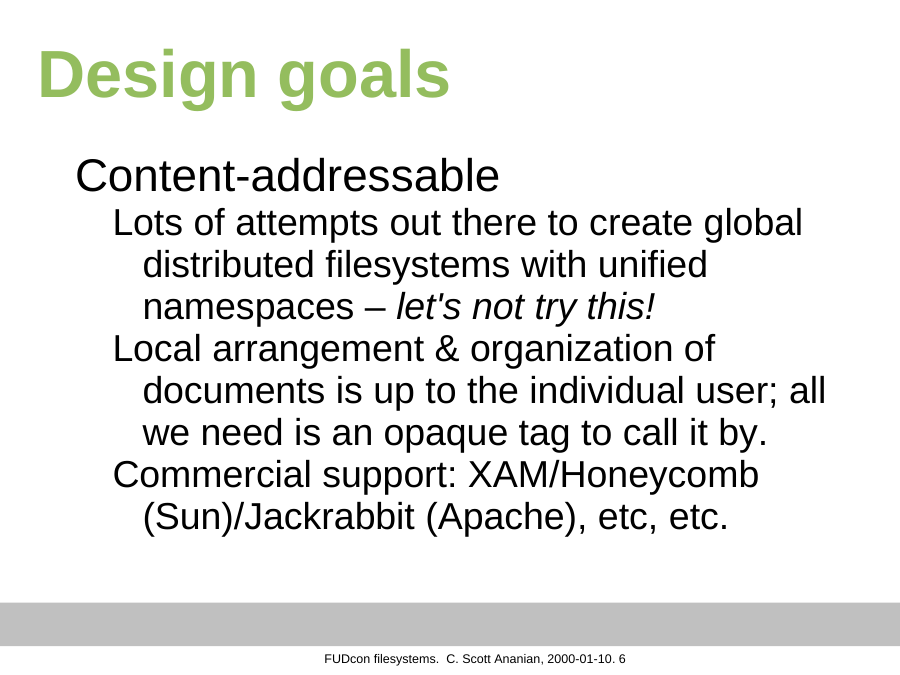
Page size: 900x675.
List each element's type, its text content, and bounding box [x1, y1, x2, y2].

list Content-addressable Lots of attempts out there to create global distributed filesystems with unified namespaces – let's not try this! Local arrangement & organization of documents is up to the individual user; all we need is an opaque tag to call it by. Commercial support: XAM/Honeycomb (Sun)/Jackrabbit (Apache), etc, etc. [75, 150, 859, 601]
title Design goals [37, 37, 856, 226]
